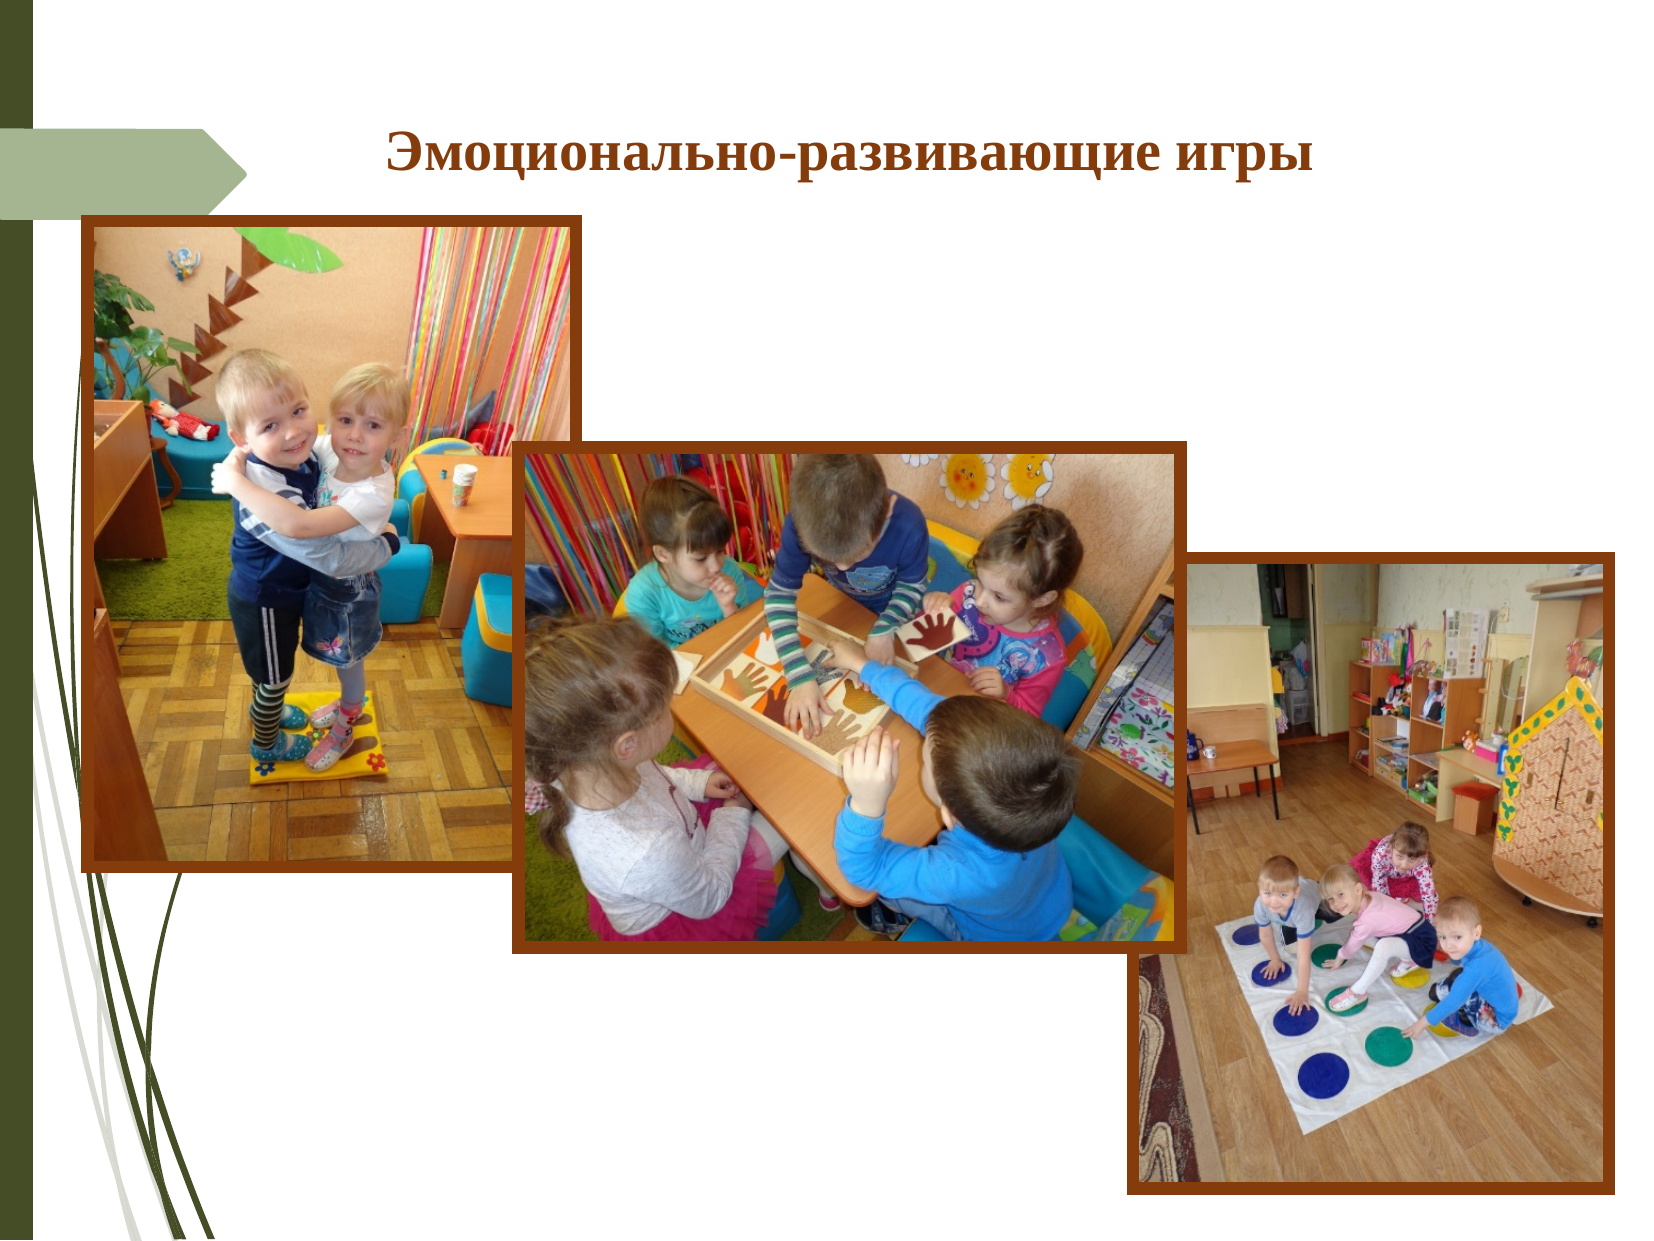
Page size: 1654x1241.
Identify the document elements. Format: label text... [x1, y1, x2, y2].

picture [524, 453, 1175, 942]
picture [1139, 564, 1603, 1183]
picture [94, 227, 570, 861]
title Эмоционально-развивающие игры [210, 105, 1489, 359]
